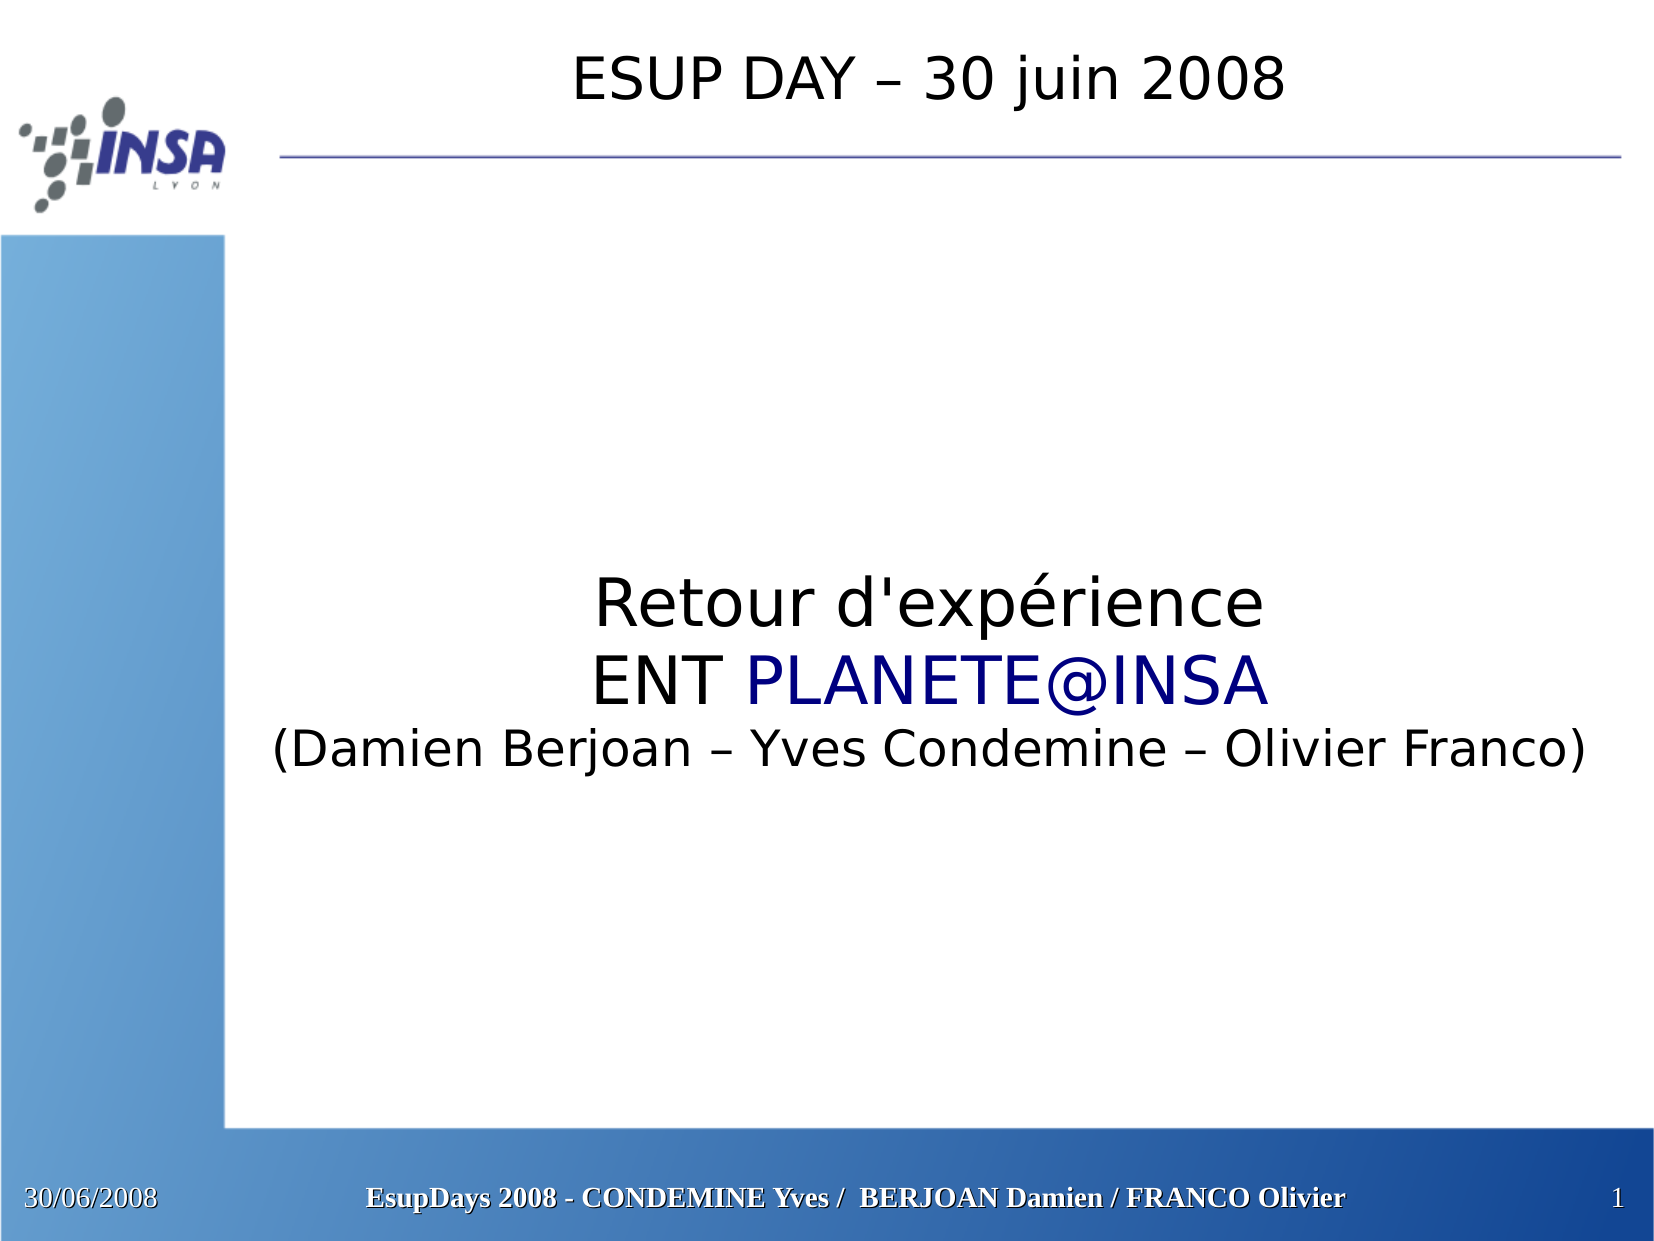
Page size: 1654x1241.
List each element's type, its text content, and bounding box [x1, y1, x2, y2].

picture [0, 0, 1654, 1241]
subtitle Retour d'expérience ENT PLANETE@INSA (Damien Berjoan – Yves Condemine – Olivier Franco) [236, 206, 1625, 1137]
title ESUP DAY – 30 juin 2008 [236, 11, 1625, 148]
